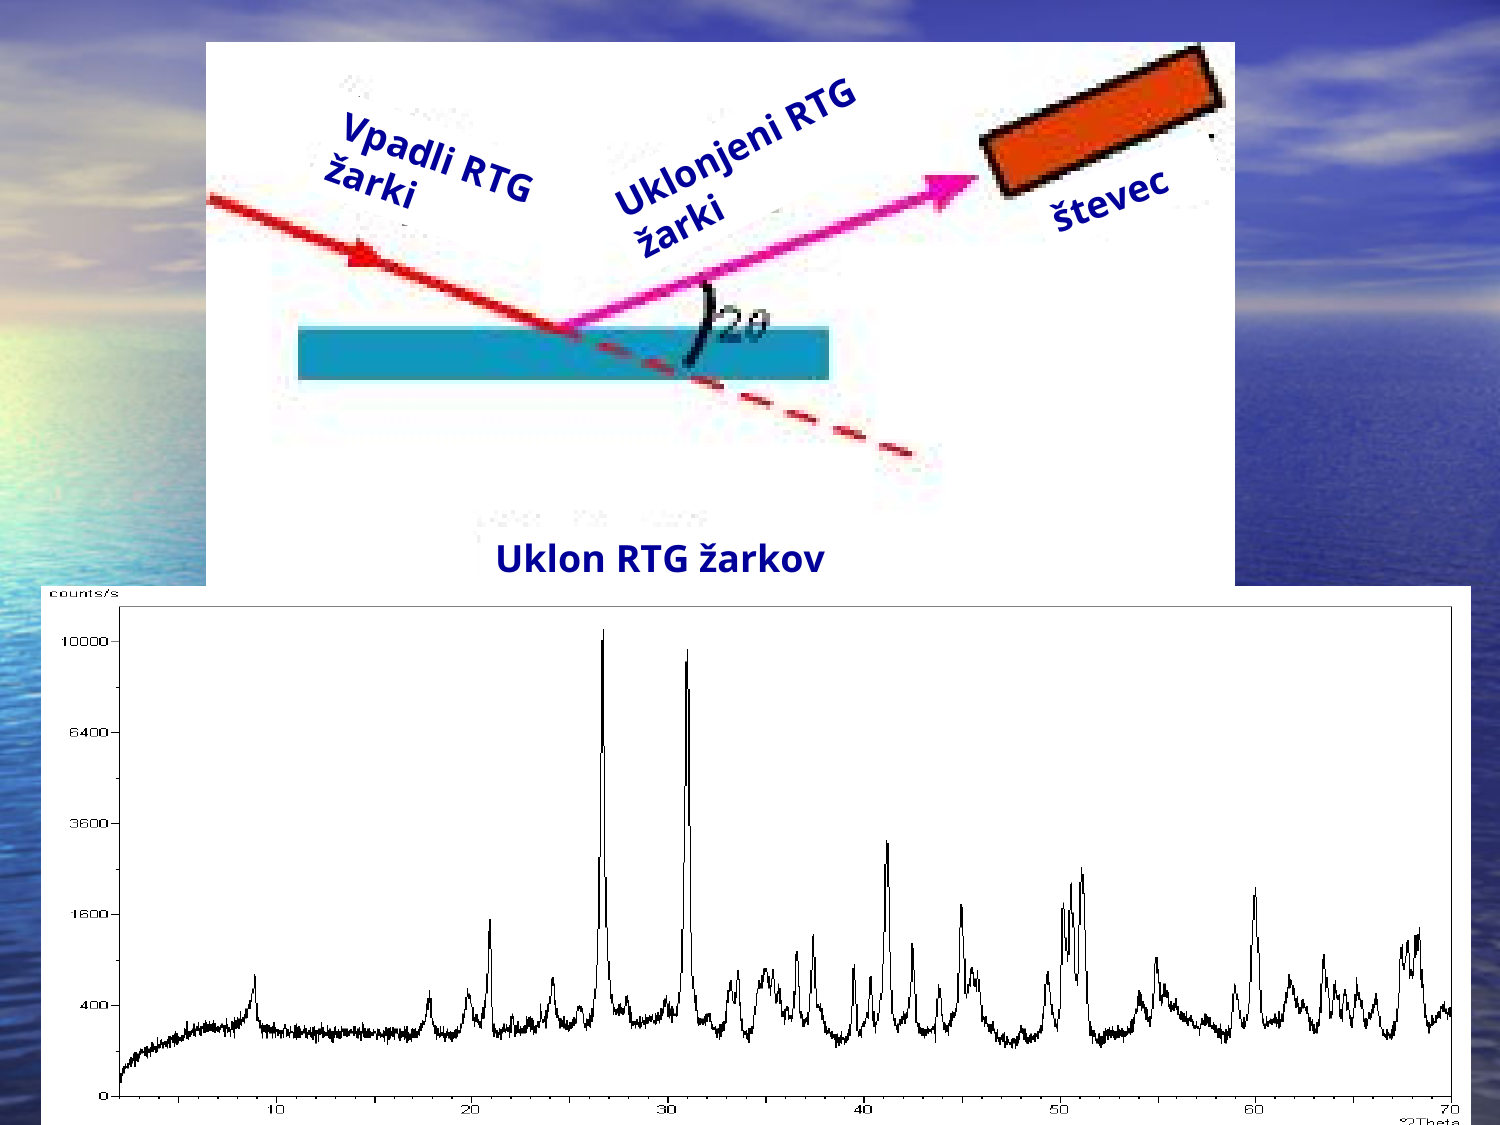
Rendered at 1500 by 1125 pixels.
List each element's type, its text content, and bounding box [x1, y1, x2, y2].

text_box Uklon RTG žarkov [480, 527, 841, 586]
text_box Vpadli RTG žarki [304, 89, 558, 267]
text_box Uklonjeni RTG žarki [590, 52, 901, 281]
picture [0, 0, 1500, 1125]
text_box števec [1028, 129, 1228, 253]
